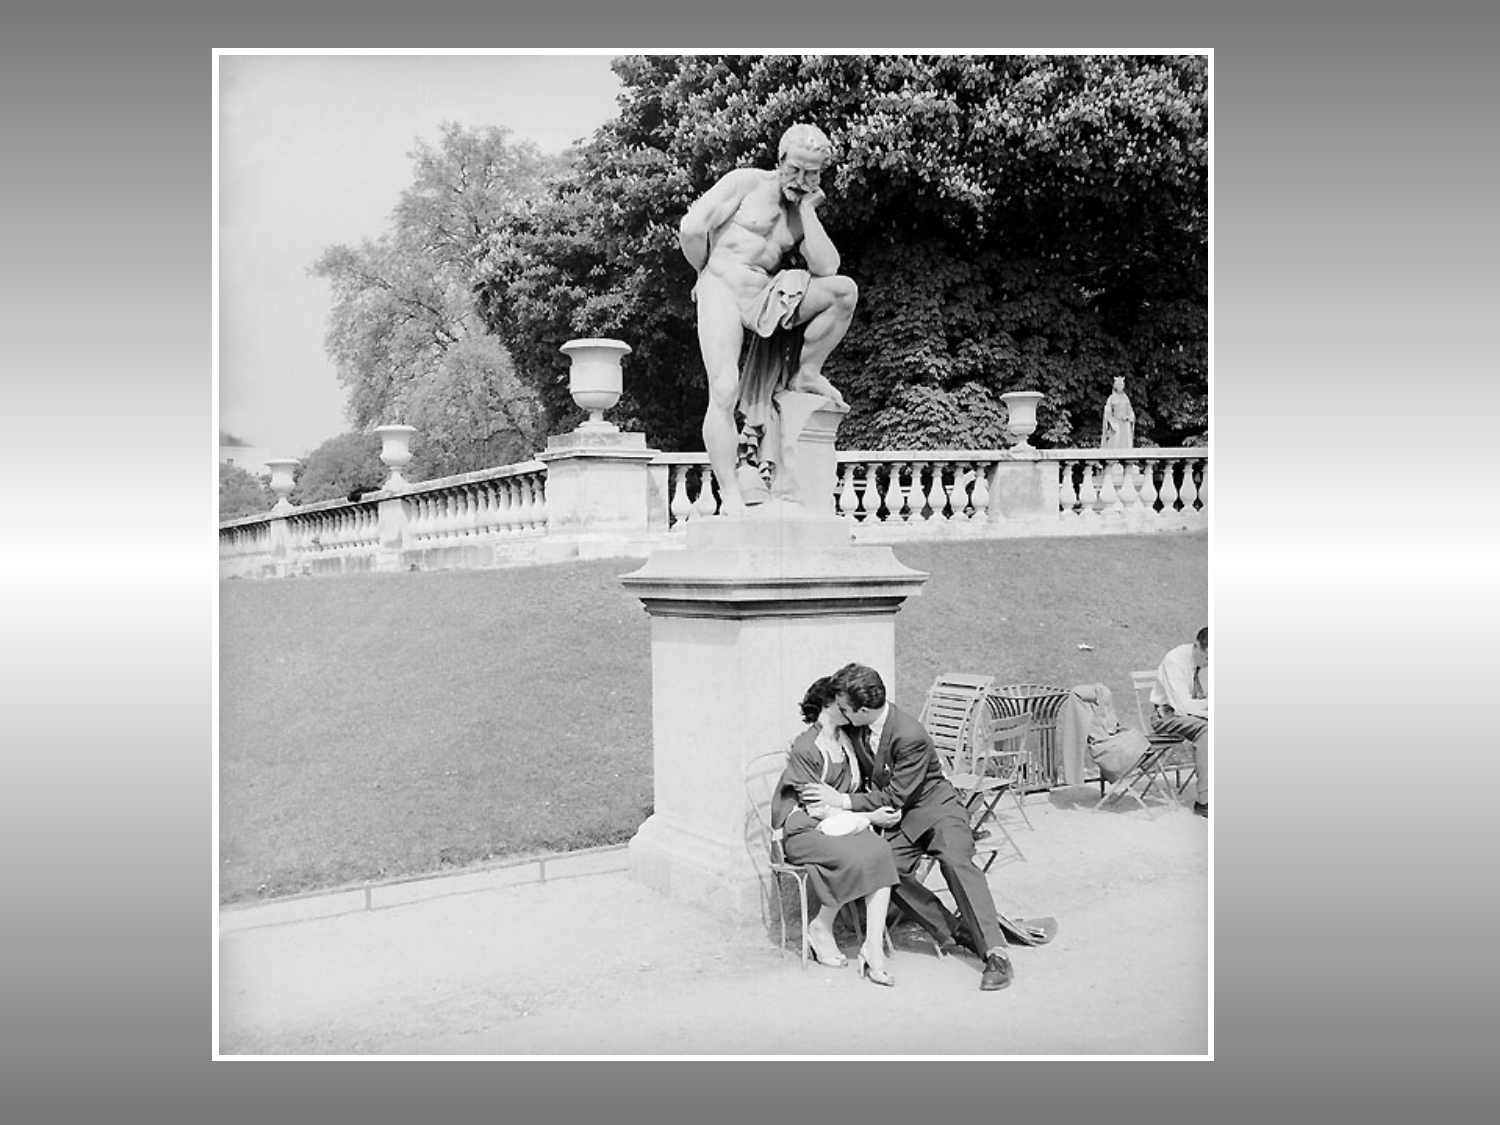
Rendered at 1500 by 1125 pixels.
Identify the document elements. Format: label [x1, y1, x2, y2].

picture [218, 54, 1208, 1055]
